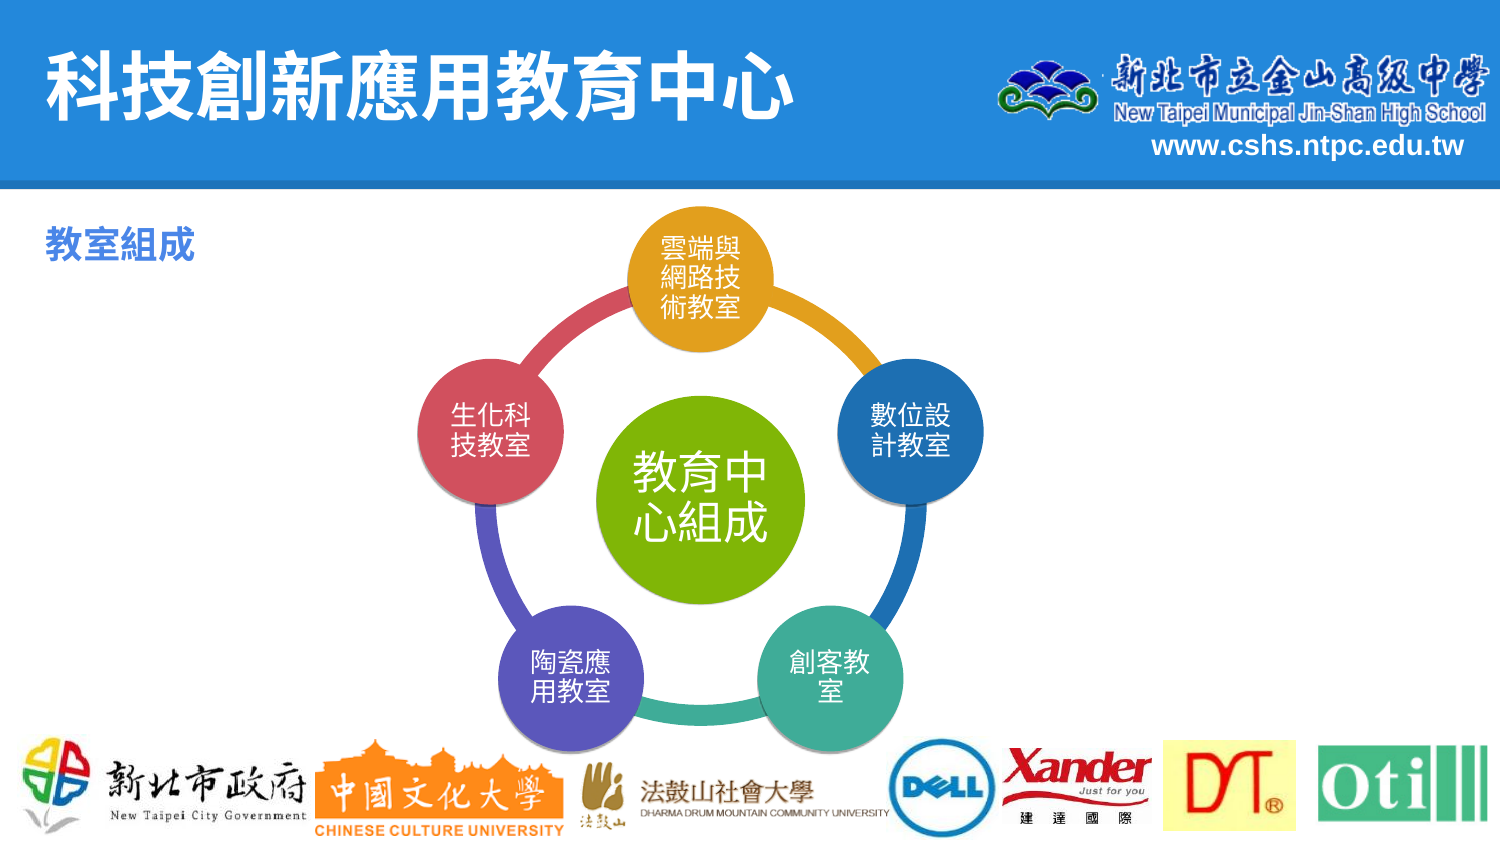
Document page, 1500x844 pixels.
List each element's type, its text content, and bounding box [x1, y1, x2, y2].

text_box 教室組成 [30, 205, 1343, 292]
text_box [520, 292, 633, 376]
text_box www.cshs.ntpc.edu.tw [1122, 131, 1495, 151]
picture [1002, 748, 1152, 824]
text_box 創客教室 [757, 605, 904, 752]
picture [315, 737, 999, 840]
title 科技創新應用教育中心 [30, 24, 928, 140]
picture [17, 734, 313, 836]
text_box 教育中心組成 [596, 395, 805, 605]
picture [934, 50, 1495, 131]
text_box [474, 503, 532, 630]
text_box [634, 696, 767, 726]
text_box [769, 292, 882, 375]
text_box 陶瓷應用教室 [498, 605, 644, 752]
text_box 數位設計教室 [837, 358, 984, 505]
picture [1312, 738, 1495, 828]
text_box 雲端與網路技術教室 [629, 292, 773, 353]
text_box 生化科技教室 [417, 358, 564, 505]
picture [1163, 740, 1296, 832]
text_box [869, 503, 927, 630]
